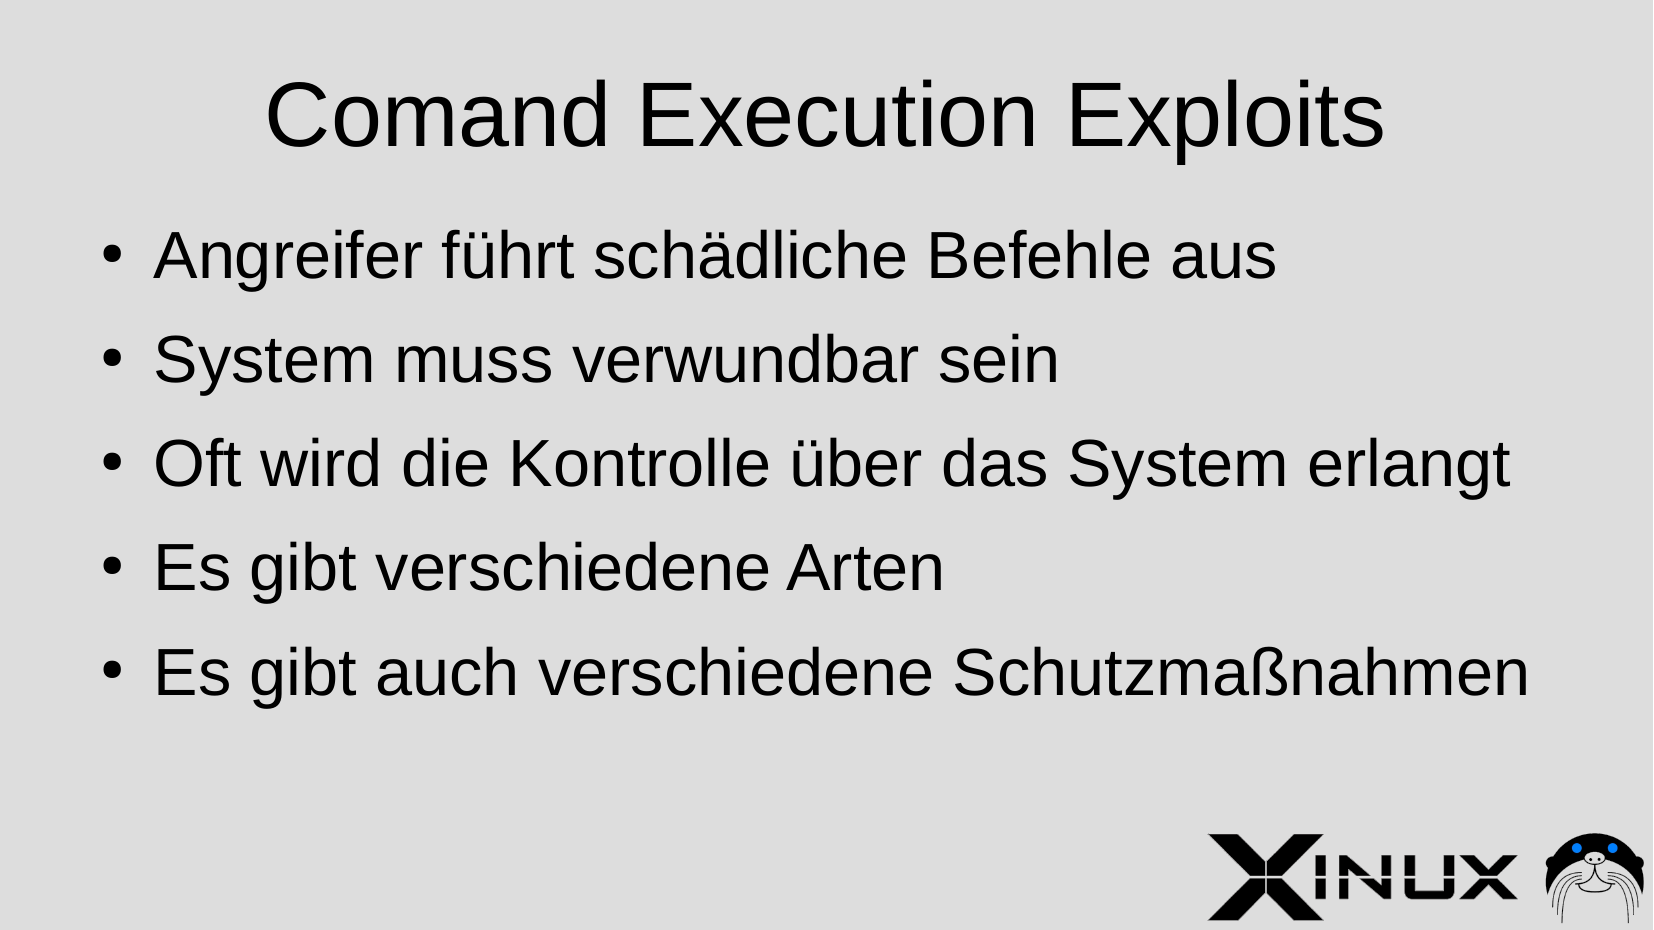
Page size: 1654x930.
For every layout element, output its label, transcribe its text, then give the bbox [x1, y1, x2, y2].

list Angreifer führt schädliche Befehle aus System muss verwundbar sein Oft wird die Kontrolle über das System erlangt Es gibt verschiedene Arten Es gibt auch verschiedene Schutzmaßnahmen [82, 217, 1571, 757]
picture [1200, 824, 1650, 930]
title Comand Execution Exploits [82, 37, 1571, 193]
